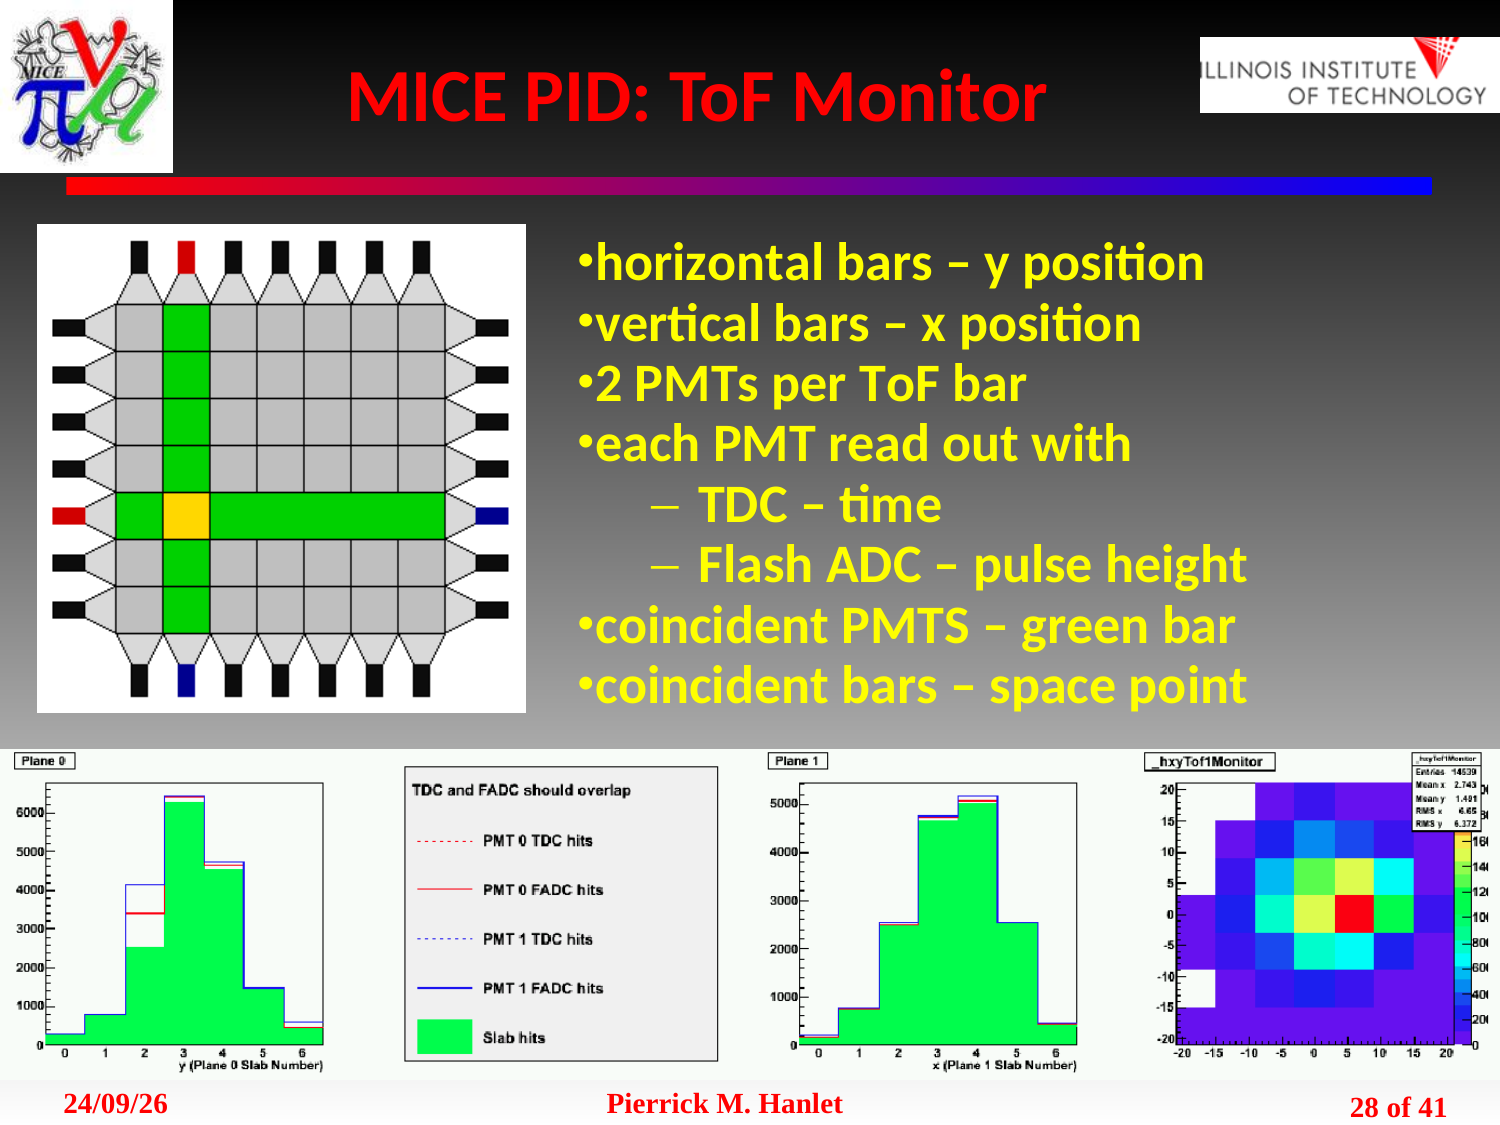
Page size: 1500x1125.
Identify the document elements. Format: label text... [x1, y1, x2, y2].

picture [1210, 37, 1500, 113]
picture [37, 224, 526, 713]
text_box horizontal bars – y position vertical bars – x position 2 PMTs per ToF bar each PMT read out with TDC – time Flash ADC – pulse height coincident PMTS – green bar coincident bars – space point [561, 224, 1500, 724]
title MICE PID: ToF Monitor [185, 32, 1210, 157]
picture [0, 749, 1500, 1080]
picture [0, 0, 173, 173]
